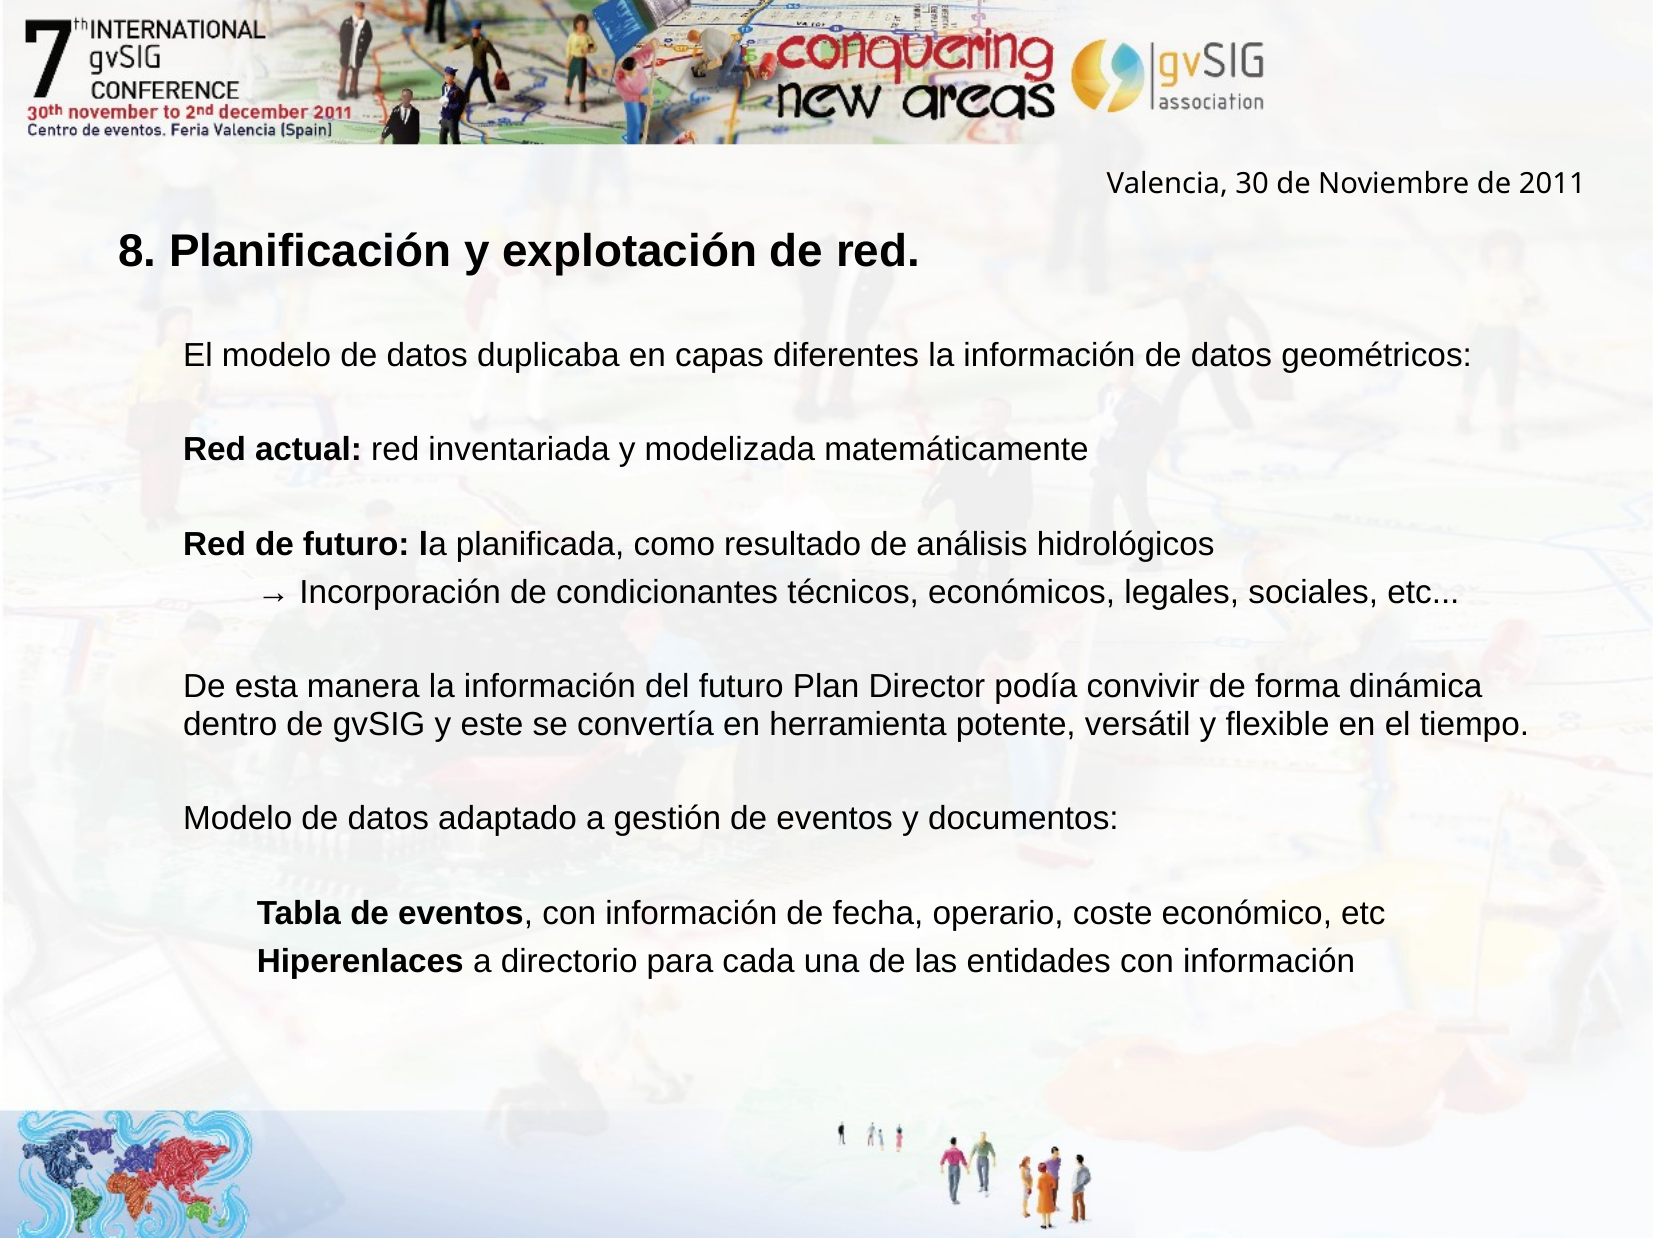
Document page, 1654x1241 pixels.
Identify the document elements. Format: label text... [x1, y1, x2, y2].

text_box El modelo de datos duplicaba en capas diferentes la información de datos geométricos: Red actual: red inventariada y modelizada matemáticamente Red de futuro: la planificada, como resultado de análisis hidrológicos → Incorporación de condicionantes técnicos, económicos, legales, sociales, etc... De esta manera la información del futuro Plan Director podía convivir de forma dinámica dentro de gvSIG y este se convertía en herramienta potente, versátil y flexible en el tiempo. Modelo de datos adaptado a gestión de eventos y documentos: Tabla de eventos, con información de fecha, operario, coste económico, etc Hiperenlaces a directorio para cada una de las entidades con información [183, 283, 1571, 1022]
text_box 8. Planificación y explotación de red. [118, 224, 975, 277]
title Valencia, 30 de Noviembre de 2011 [1051, 156, 1642, 207]
picture [0, 0, 1653, 1238]
